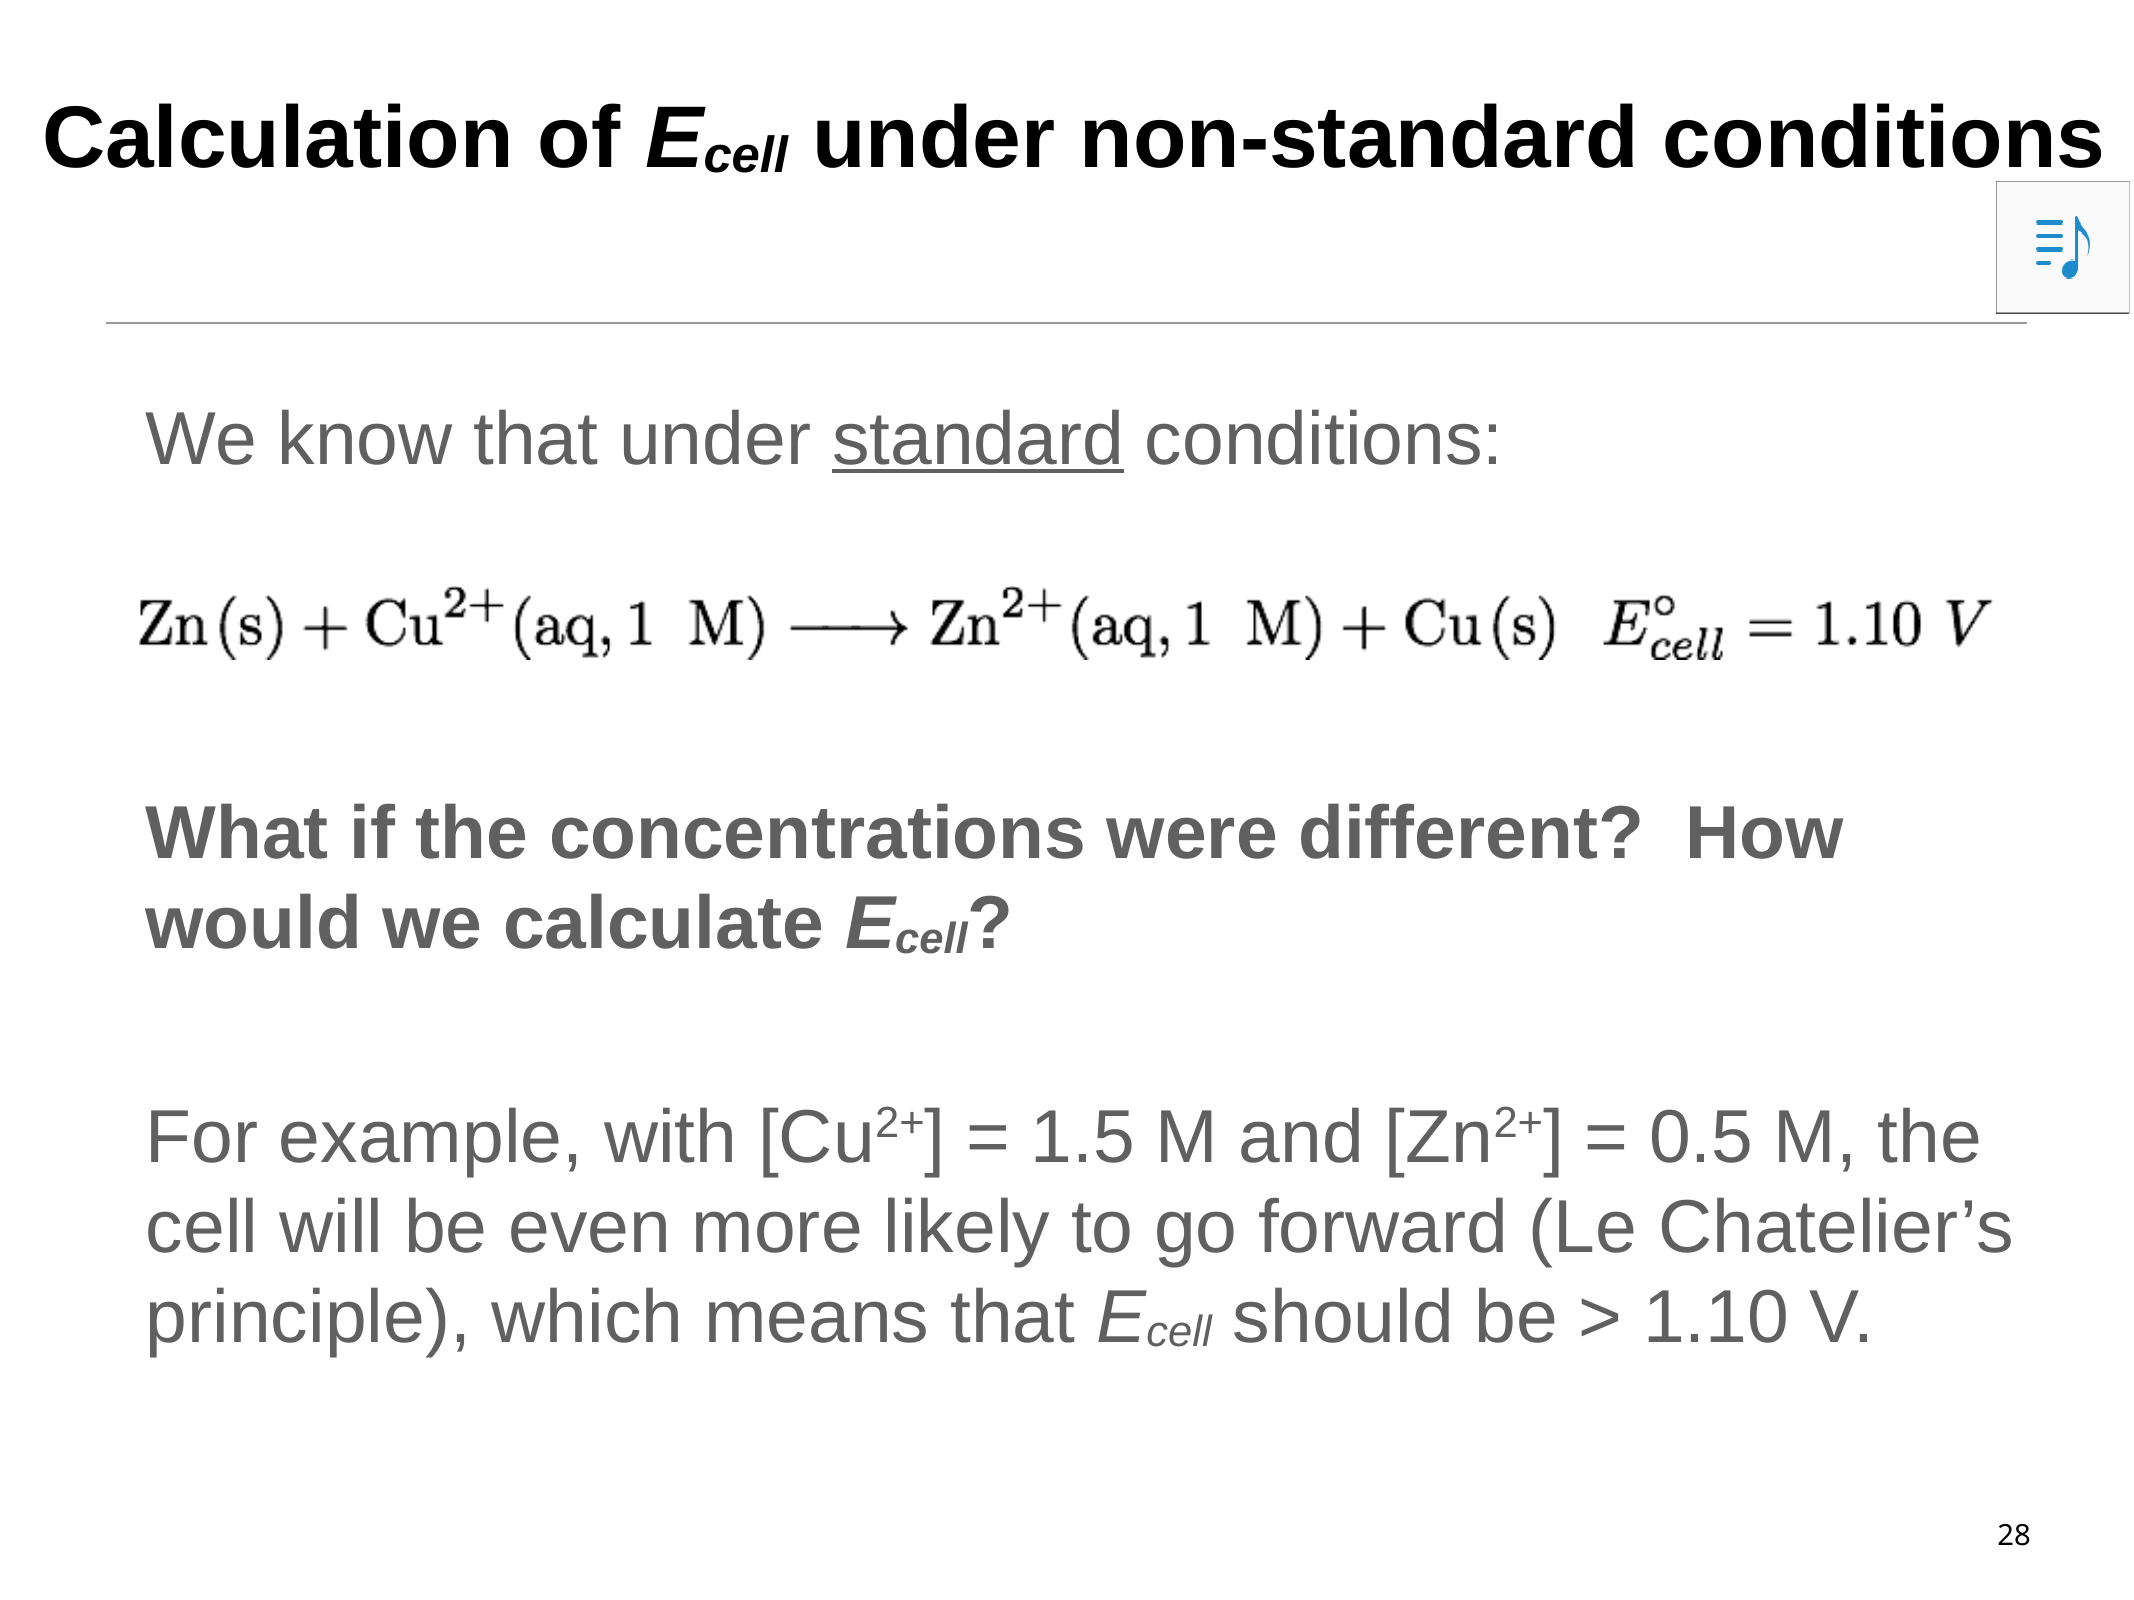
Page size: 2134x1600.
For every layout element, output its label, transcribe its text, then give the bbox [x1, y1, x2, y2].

text_box [1995, 180, 2131, 316]
picture [139, 586, 1994, 660]
list We know that under standard conditions: What if the concentrations were different? How would we calculate Ecell? For example, with [Cu2+] = 1.5 M and [Zn2+] = 0.5 M, the cell will be even more likely to go forward (Le Chatelier’s principle), which means that Ecell should be > 1.10 V. [93, 381, 2040, 1586]
title Calculation of Ecell under non-standard conditions [33, 105, 2134, 194]
